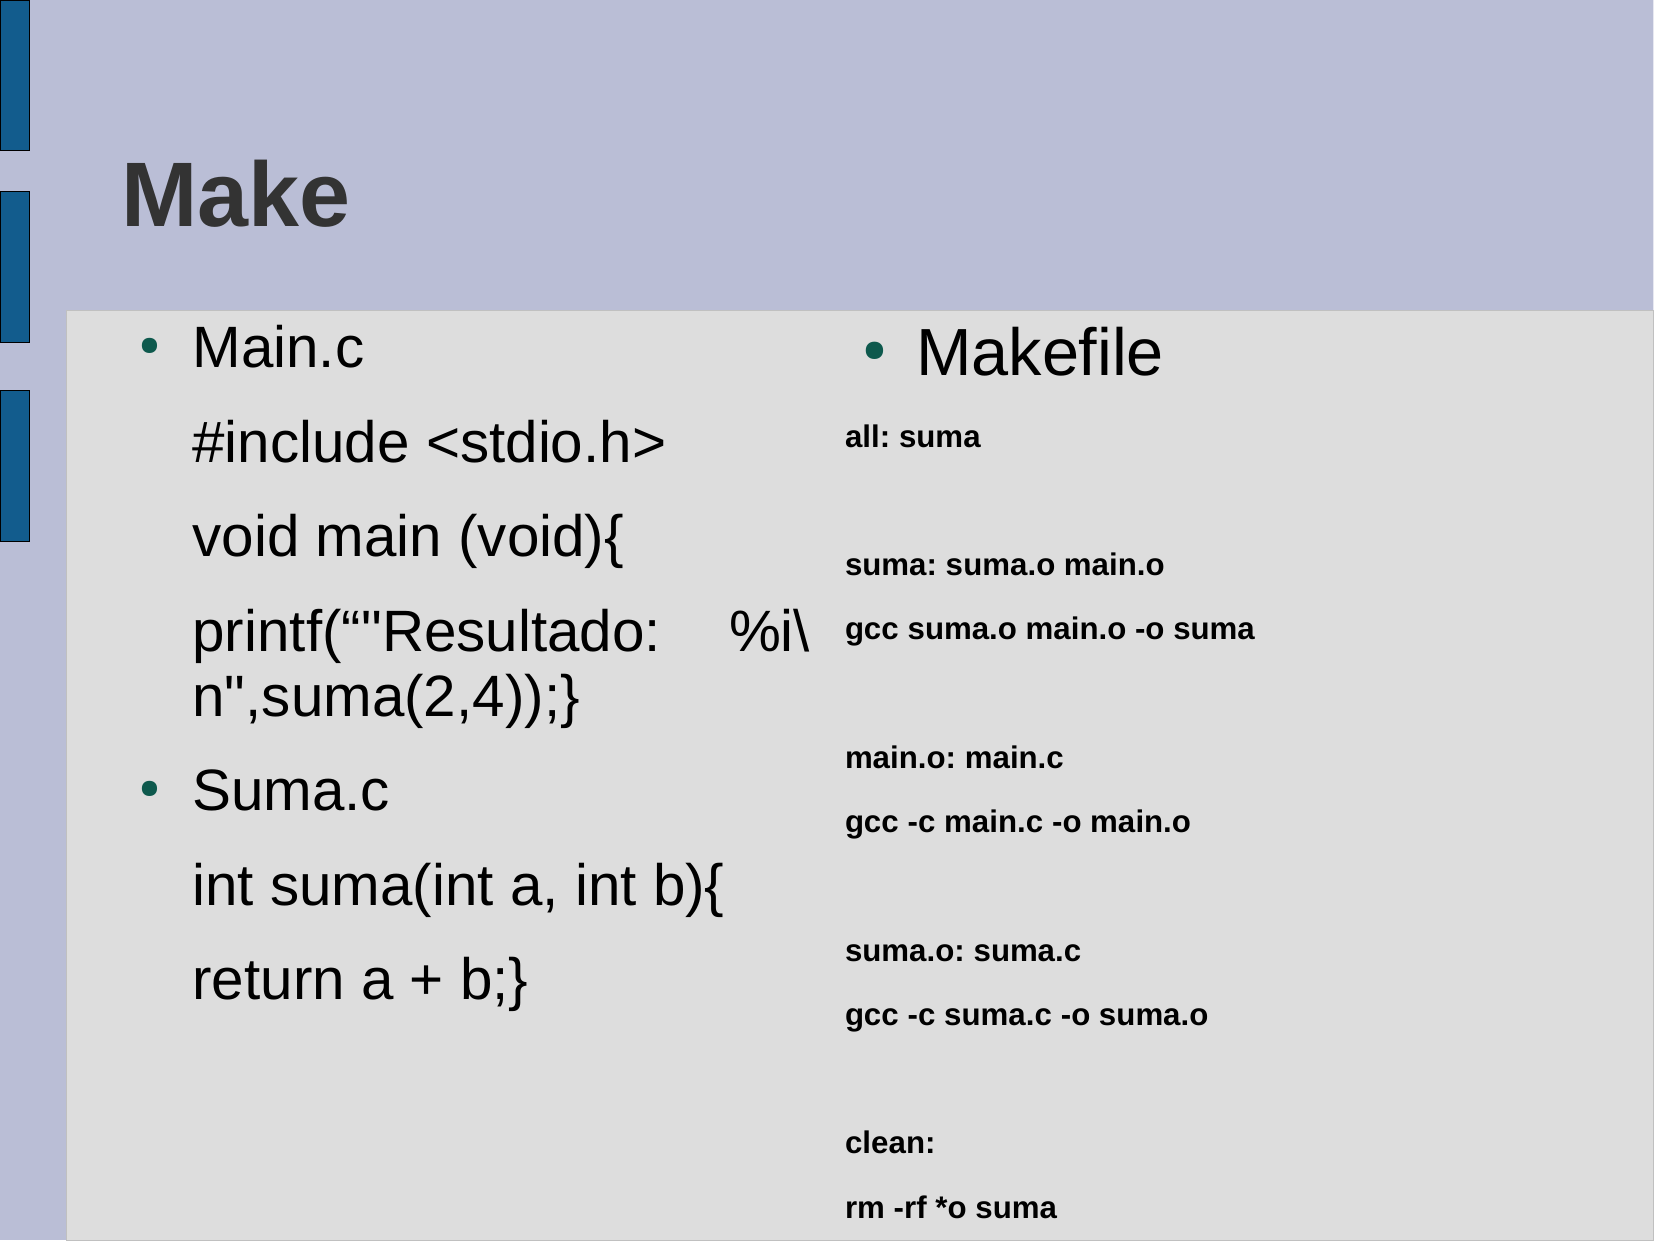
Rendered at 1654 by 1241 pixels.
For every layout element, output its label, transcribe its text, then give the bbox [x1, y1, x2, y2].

list Makefile all: suma suma: suma.o main.o gcc suma.o main.o -o suma main.o: main.c gcc -c main.c -o main.o suma.o: suma.c gcc -c suma.c -o suma.o clean: rm -rf *o suma [845, 314, 1535, 1225]
title Make [121, 91, 1534, 299]
list Main.c #include <stdio.h> void main (void){ printf(“"Resultado: %i\n",suma(2,4));} Suma.c int suma(int a, int b){ return a + b;} [121, 314, 811, 1097]
